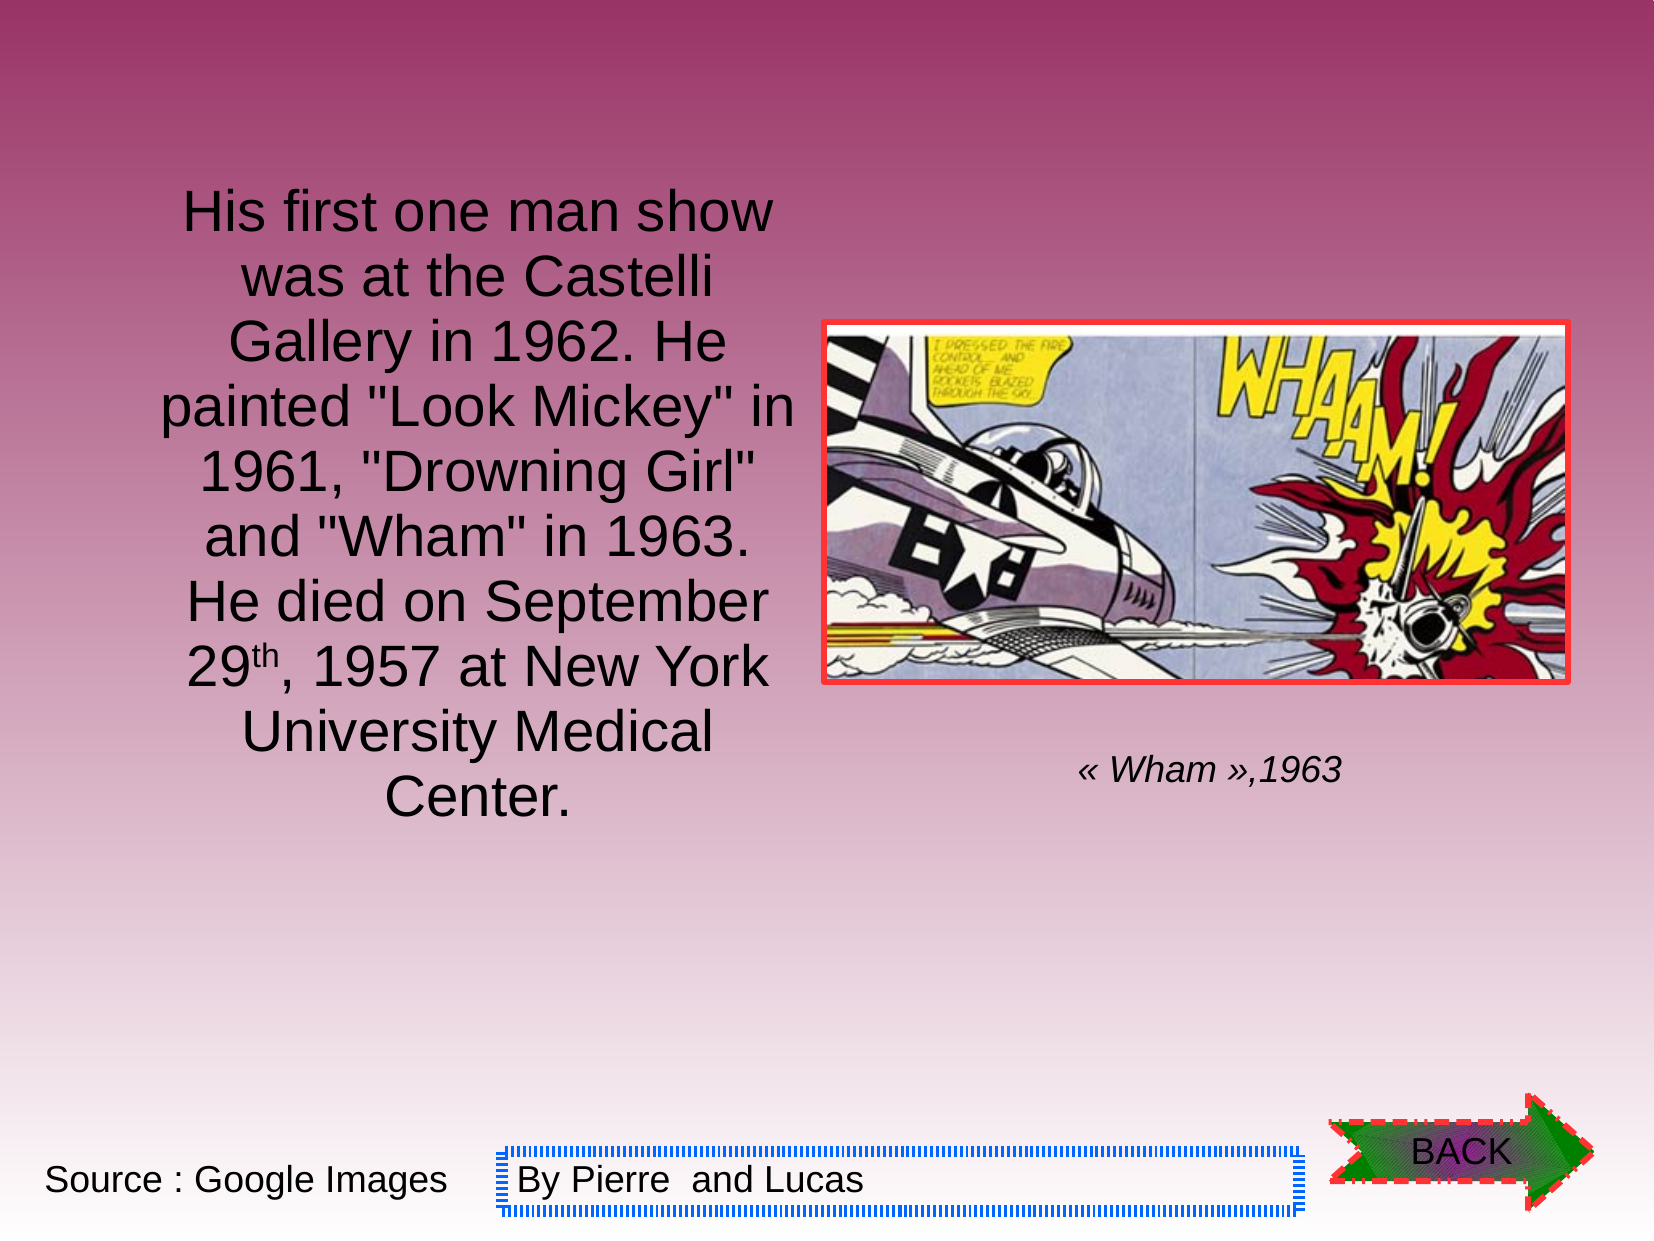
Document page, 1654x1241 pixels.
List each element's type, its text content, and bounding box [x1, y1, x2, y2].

picture [826, 324, 1565, 680]
text_box « Wham »,1963 [1062, 740, 1357, 798]
text_box By Pierre and Lucas [501, 1151, 1320, 1241]
text_box Source : Google Images [29, 1151, 501, 1211]
list His first one man show was at the Castelli Gallery in 1962. He painted "Look Mickey" in 1961, "Drowning Girl" and "Wham" in 1963. He died on September 29th, 1957 at New York University Medical Center. [88, 178, 798, 827]
text_box BACK [1328, 1092, 1595, 1211]
